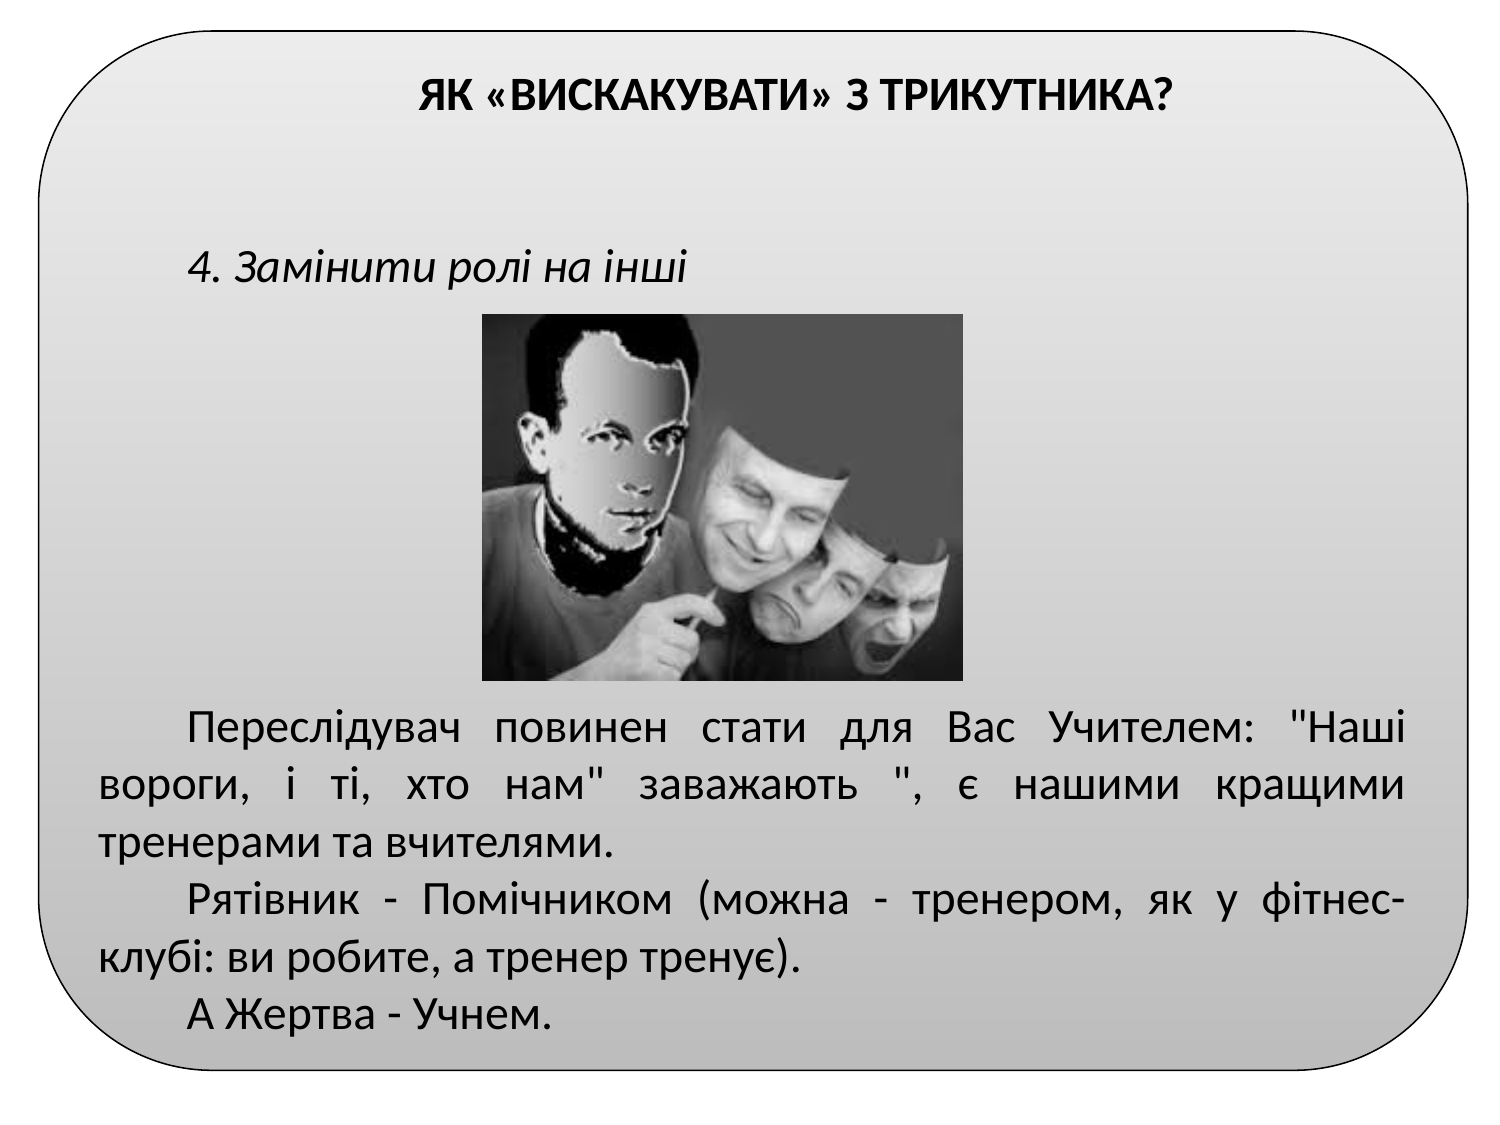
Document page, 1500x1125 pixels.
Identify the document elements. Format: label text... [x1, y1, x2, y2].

text_box ЯК «ВИСКАКУВАТИ» З ТРИКУТНИКА? 4. Замінити ролі на інші Переслідувач повинен стати для Вас Учителем: "Наші вороги, і ті, хто нам" заважають ", є нашими кращими тренерами та вчителями. Рятівник - Помічником (можна - тренером, як у фітнес-клубі: ви робите, а тренер тренує). А Жертва - Учнем. [38, 31, 1468, 1071]
picture [482, 314, 963, 681]
